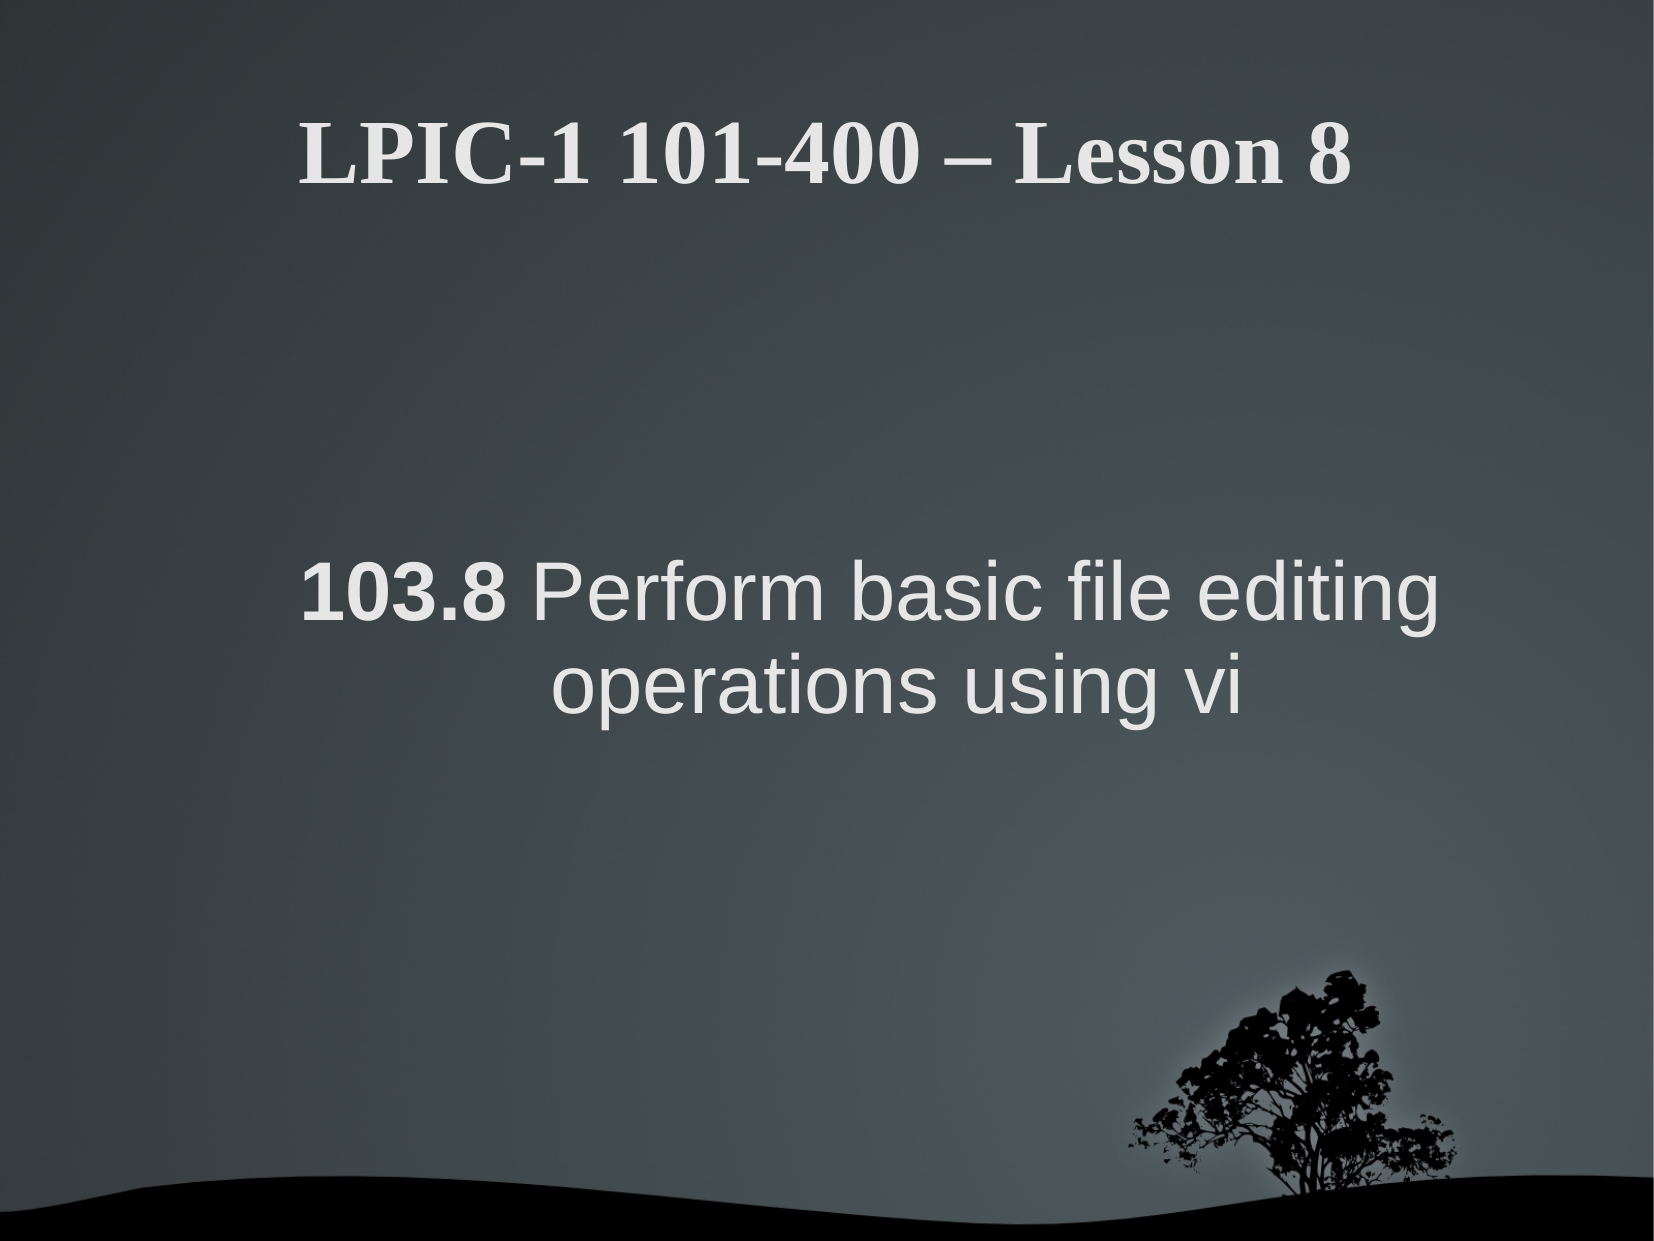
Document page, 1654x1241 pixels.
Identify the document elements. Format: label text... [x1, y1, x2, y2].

title LPIC-1 101-400 – Lesson 8 [82, 49, 1571, 257]
list 103.8 Perform basic file editing operations using vi [82, 290, 1571, 1109]
picture [0, 0, 1654, 1241]
